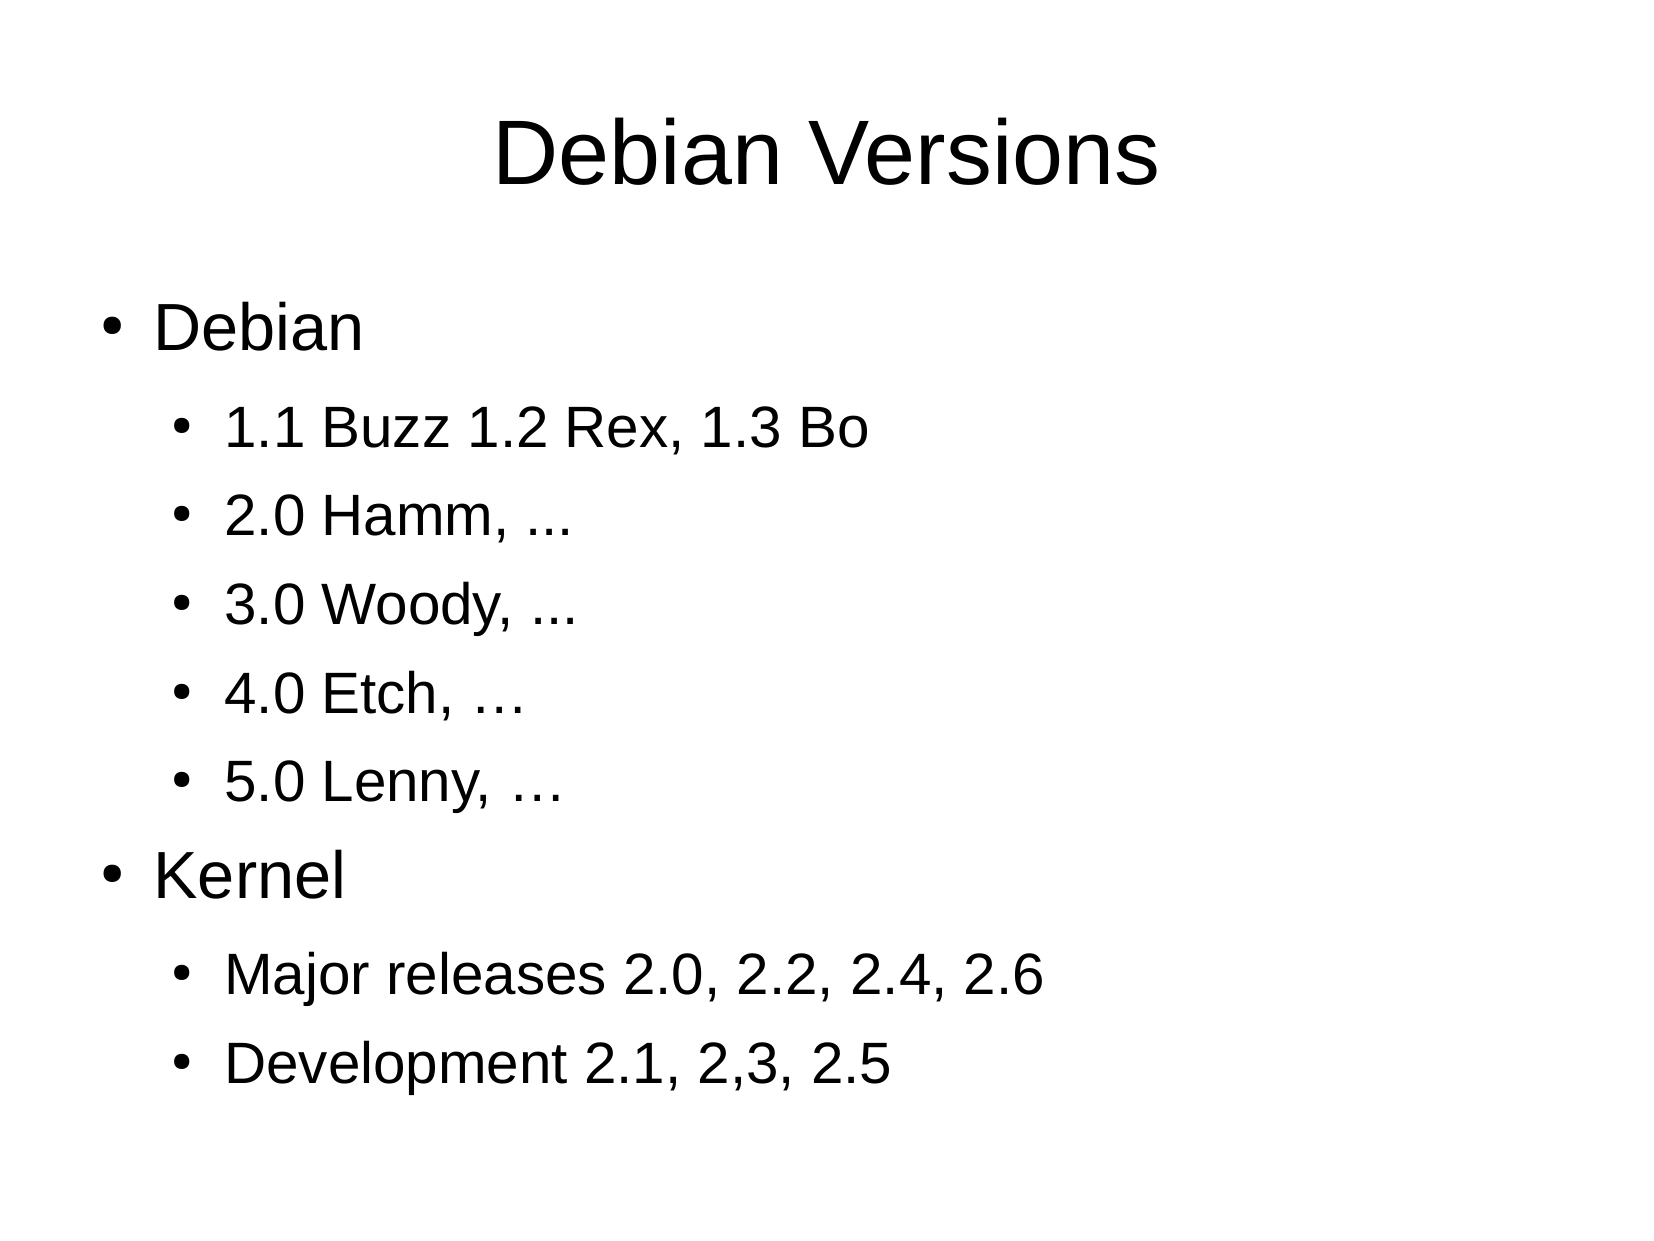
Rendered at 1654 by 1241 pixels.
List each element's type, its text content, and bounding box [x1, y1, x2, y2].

title Debian Versions [82, 56, 1571, 250]
list Debian 1.1 Buzz 1.2 Rex, 1.3 Bo 2.0 Hamm, ... 3.0 Woody, ... 4.0 Etch, … 5.0 Lenny, … Kernel Major releases 2.0, 2.2, 2.4, 2.6 Development 2.1, 2,3, 2.5 [82, 290, 1571, 1096]
